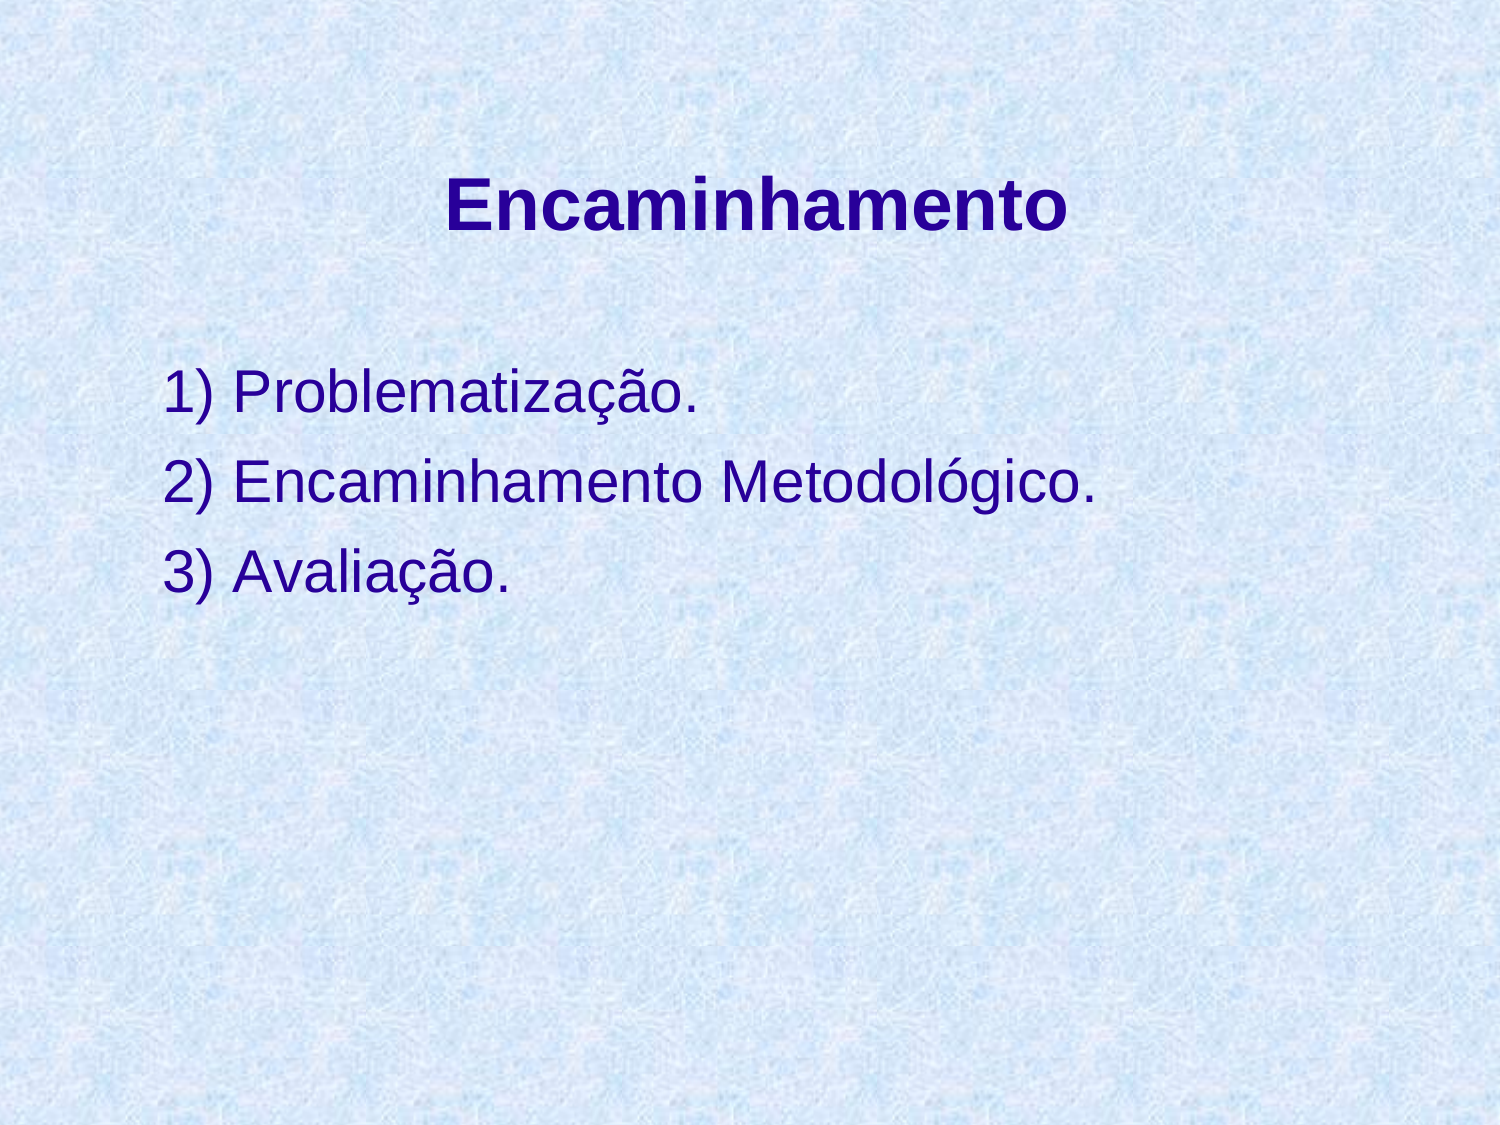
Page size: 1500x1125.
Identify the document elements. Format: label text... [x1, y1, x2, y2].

picture [0, 0, 1500, 1125]
text_box Encaminhamento 1) Problematização. 2) Encaminhamento Metodológico. 3) Avaliação. [147, 147, 1388, 846]
